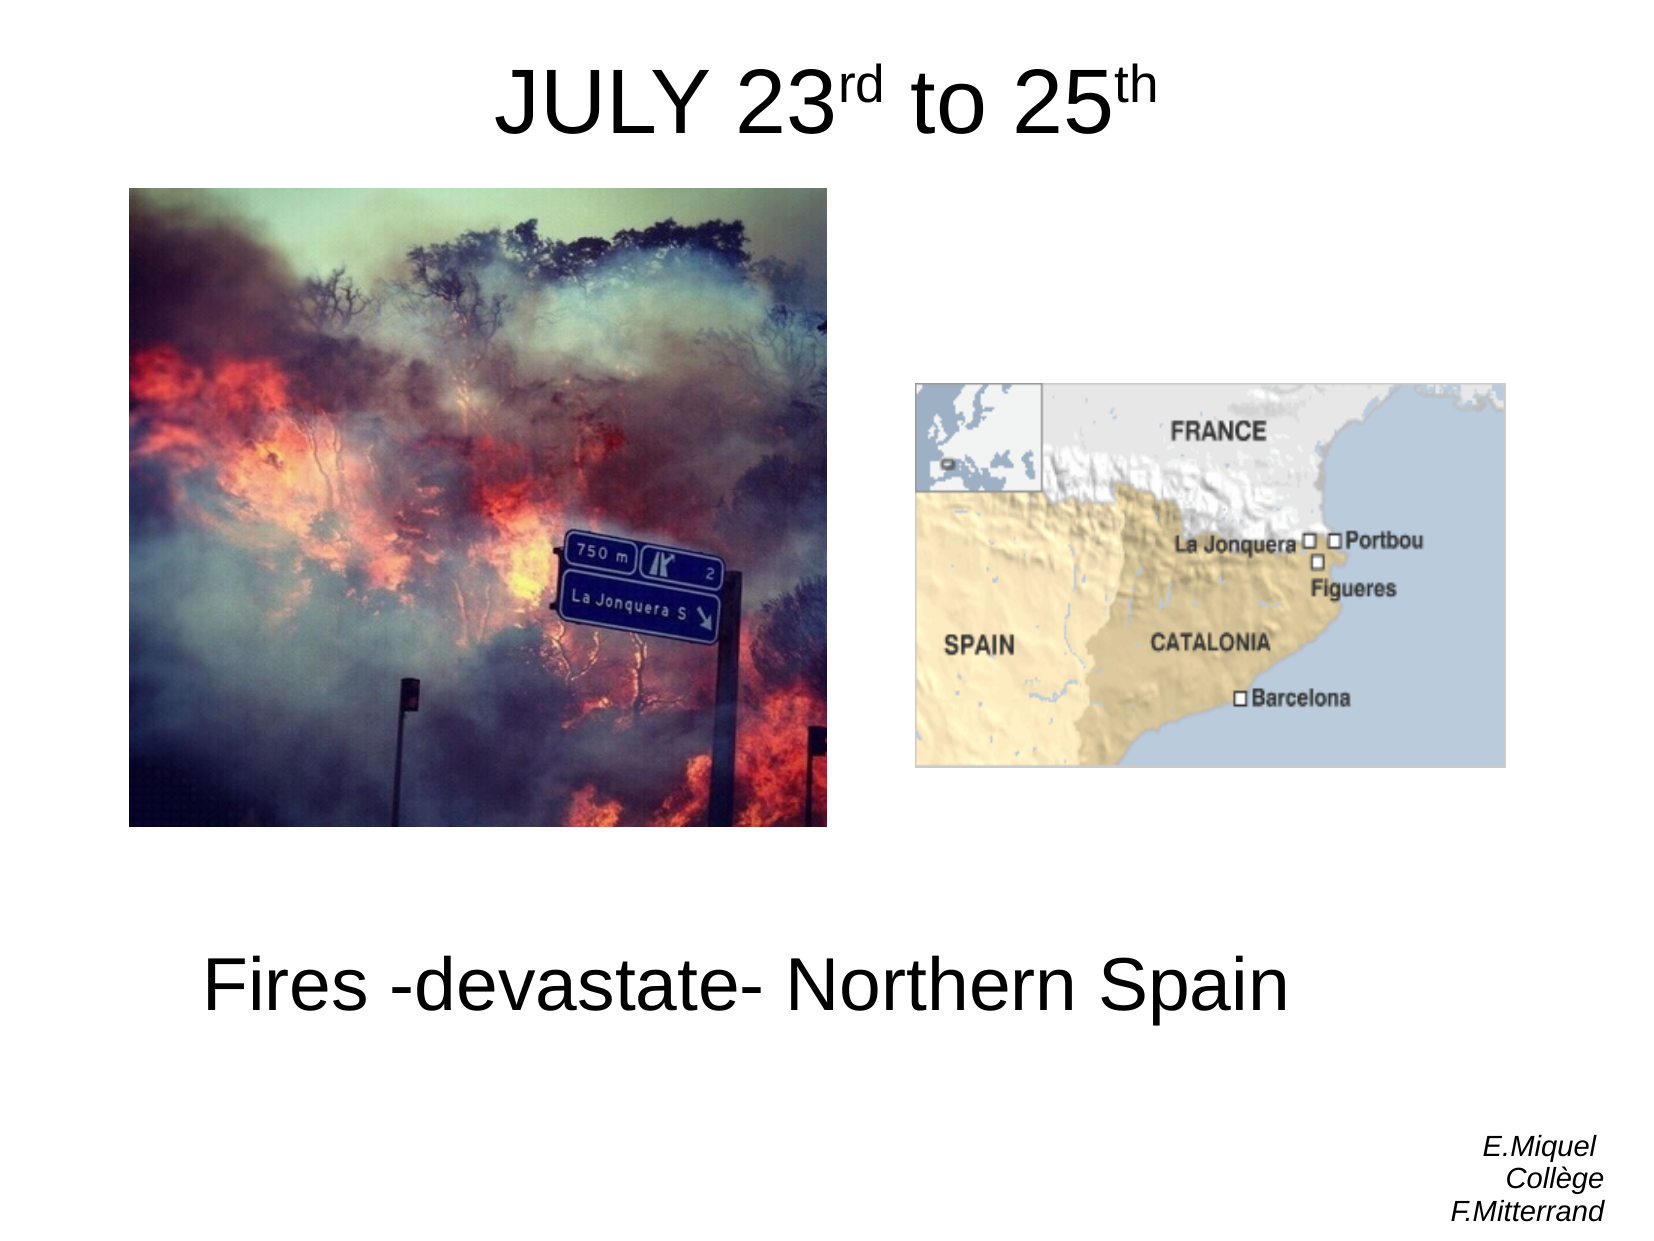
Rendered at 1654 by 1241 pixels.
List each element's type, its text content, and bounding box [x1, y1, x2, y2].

title JULY 23rd to 25th [82, 48, 1571, 258]
text_box E.Miquel Collège F.Mitterrand [1328, 1122, 1620, 1203]
picture [915, 383, 1506, 768]
text_box Fires -devastate- Northern Spain [177, 934, 1565, 1034]
picture [129, 188, 827, 827]
